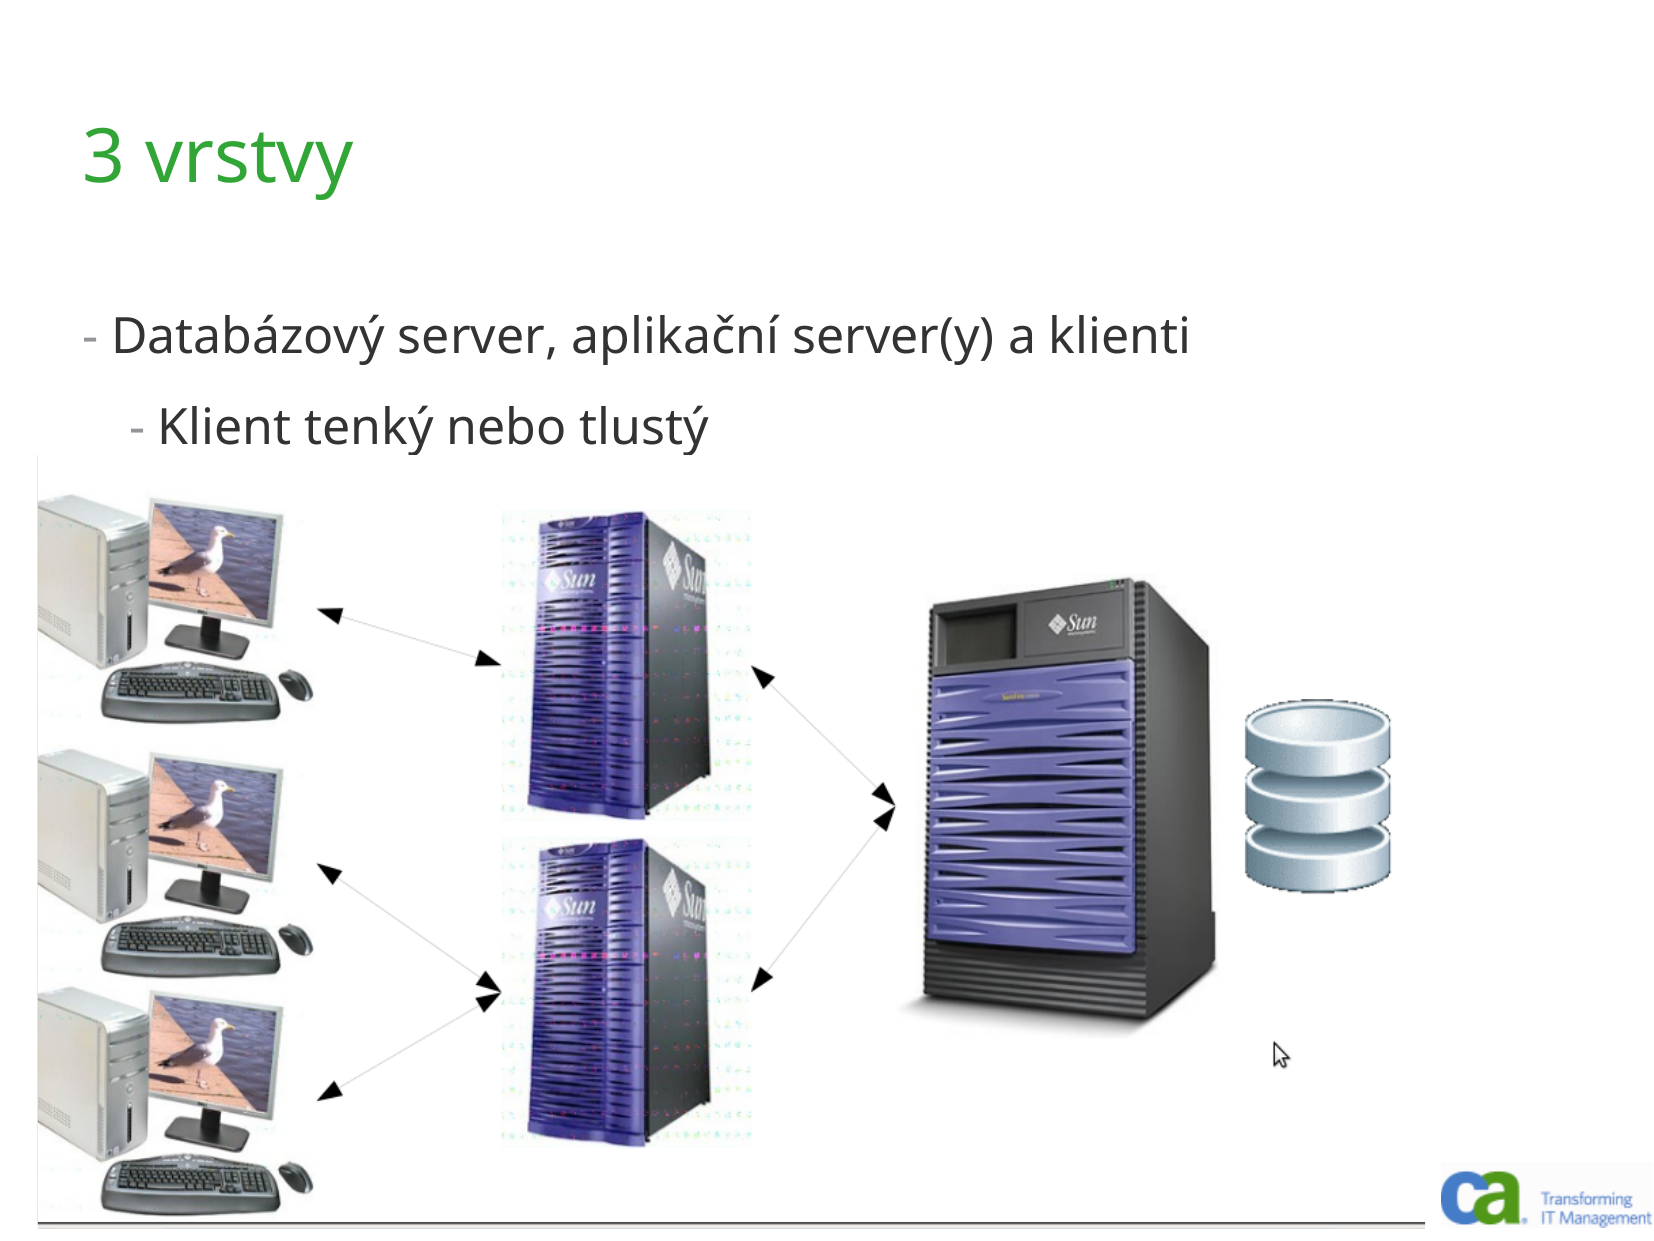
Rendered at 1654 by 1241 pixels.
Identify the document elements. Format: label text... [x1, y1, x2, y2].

title 3 vrstvy [82, 49, 1571, 257]
picture [1441, 1162, 1654, 1228]
list Databázový server, aplikační server(y) a klienti Klient tenký nebo tlustý [82, 290, 1571, 1109]
picture [37, 455, 1426, 1229]
